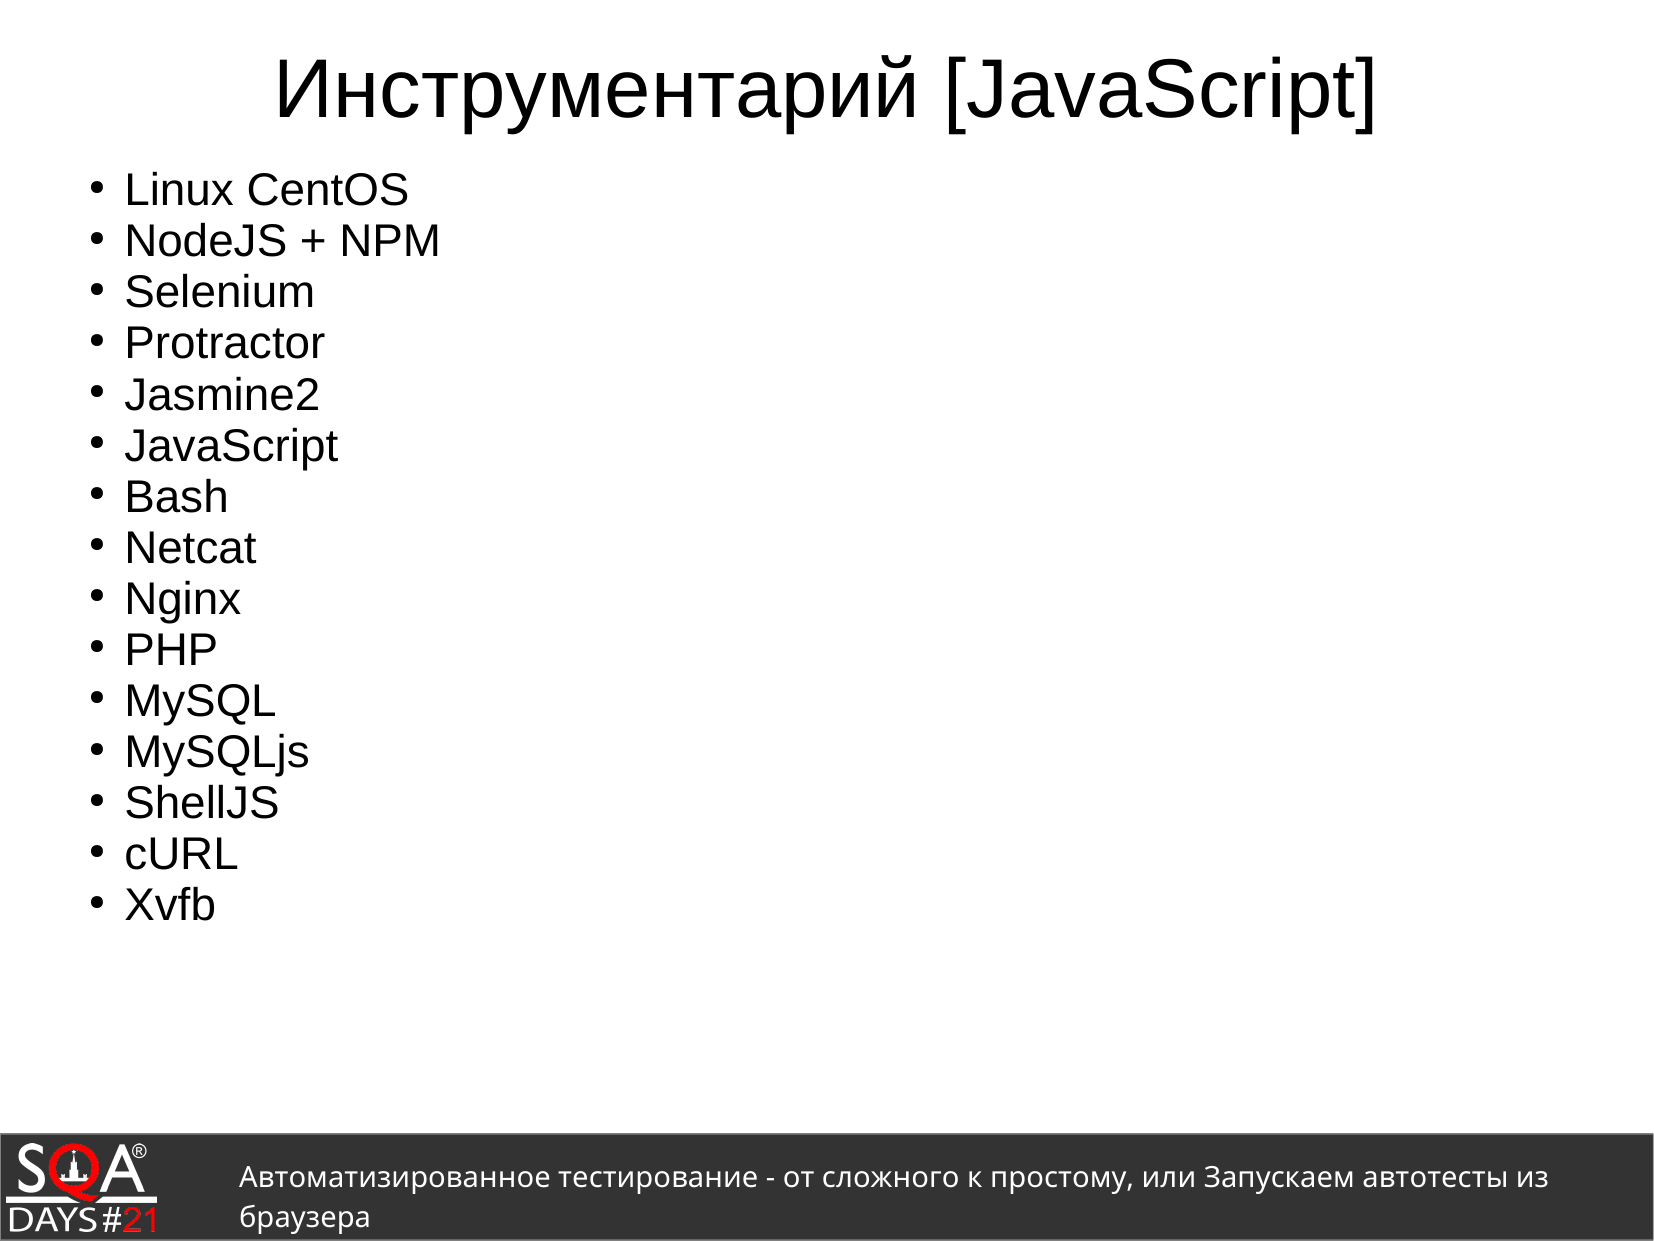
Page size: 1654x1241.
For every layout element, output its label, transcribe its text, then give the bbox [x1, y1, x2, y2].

text_box Автоматизированное тестирование - от сложного к простому, или Запускаем автотесты из браузера [224, 1145, 1607, 1229]
picture [6, 1143, 157, 1232]
text_box [0, 1133, 1654, 1241]
text_box Инструментарий [JavaScript] [118, 35, 1536, 151]
text_box Linux CentOS NodeJS + NPM Selenium Protractor Jasmine2 JavaScript Bash Netcat Nginx PHP MySQL MySQLjs ShellJS cURL Xvfb [74, 157, 1616, 1108]
